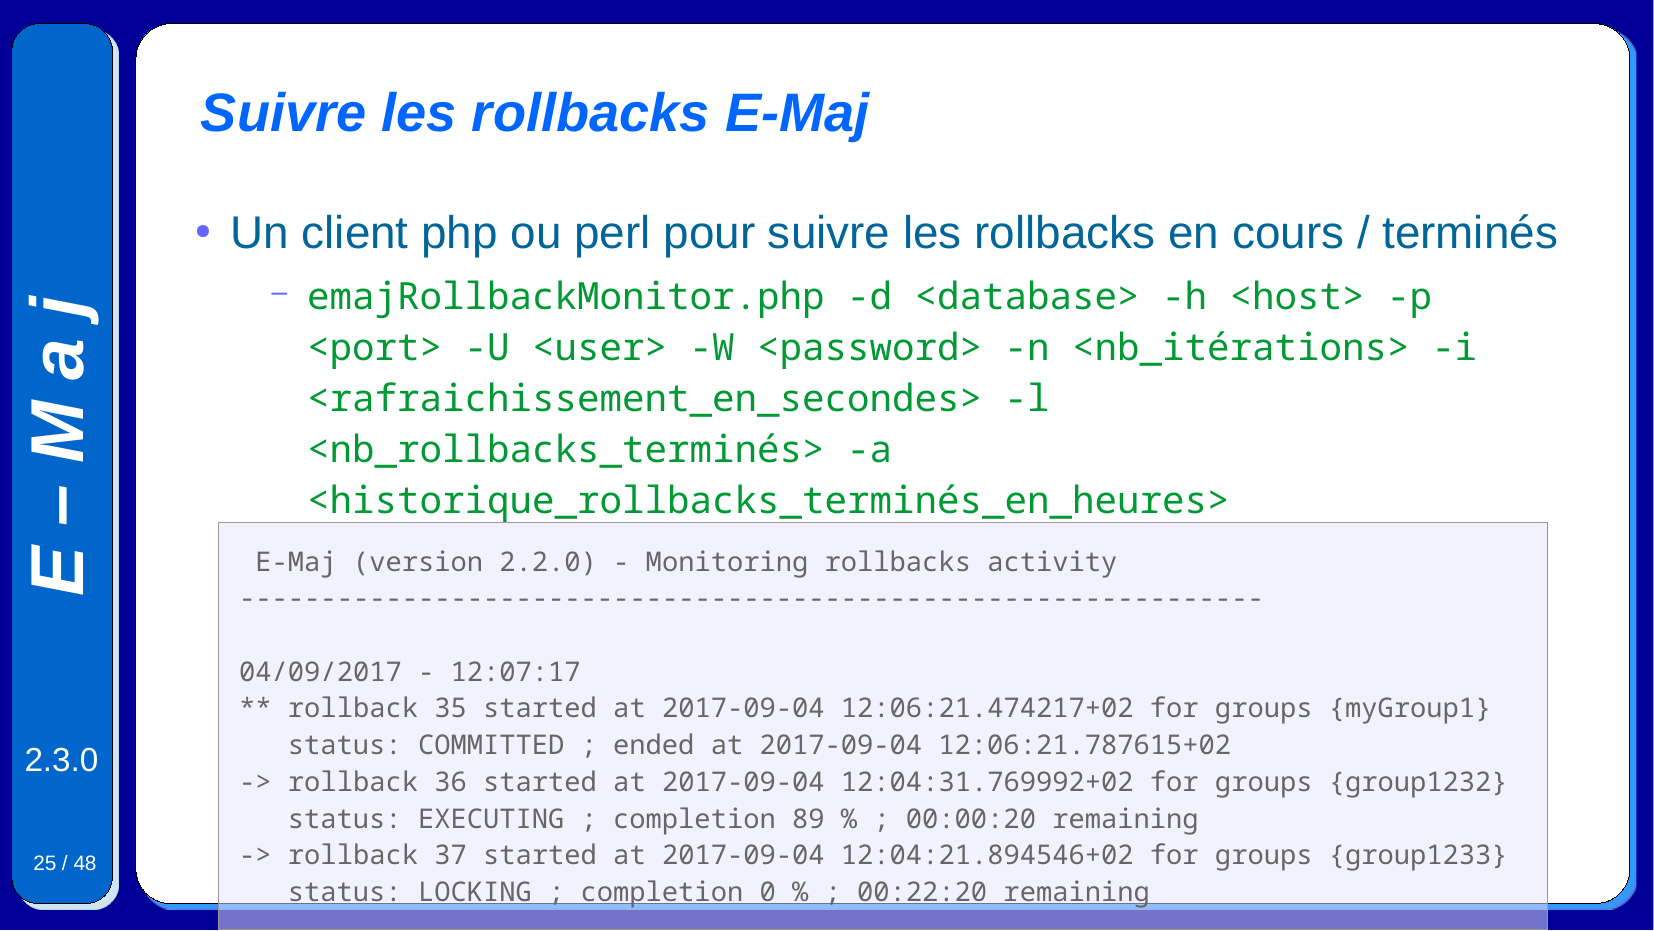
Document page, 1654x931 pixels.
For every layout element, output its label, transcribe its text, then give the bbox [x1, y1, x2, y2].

list Un client php ou perl pour suivre les rollbacks en cours / terminés emajRollbackMonitor.php -d <database> -h <host> -p <port> -U <user> -W <password> -n <nb_itérations> -i <rafraichissement_en_secondes> -l <nb_rollbacks_terminés> -a <historique_rollbacks_terminés_en_heures> [177, 206, 1587, 502]
text_box E-Maj (version 2.2.0) - Monitoring rollbacks activity --------------------------------------------------------------- 04/09/2017 - 12:07:17 ** rollback 35 started at 2017-09-04 12:06:21.474217+02 for groups {myGroup1} status: COMMITTED ; ended at 2017-09-04 12:06:21.787615+02 -> rollback 36 started at 2017-09-04 12:04:31.769992+02 for groups {group1232} status: EXECUTING ; completion 89 % ; 00:00:20 remaining -> rollback 37 started at 2017-09-04 12:04:21.894546+02 for groups {group1233} status: LOCKING ; completion 0 % ; 00:22:20 remaining [218, 522, 1548, 878]
title Suivre les rollbacks E-Maj [200, 34, 1575, 191]
